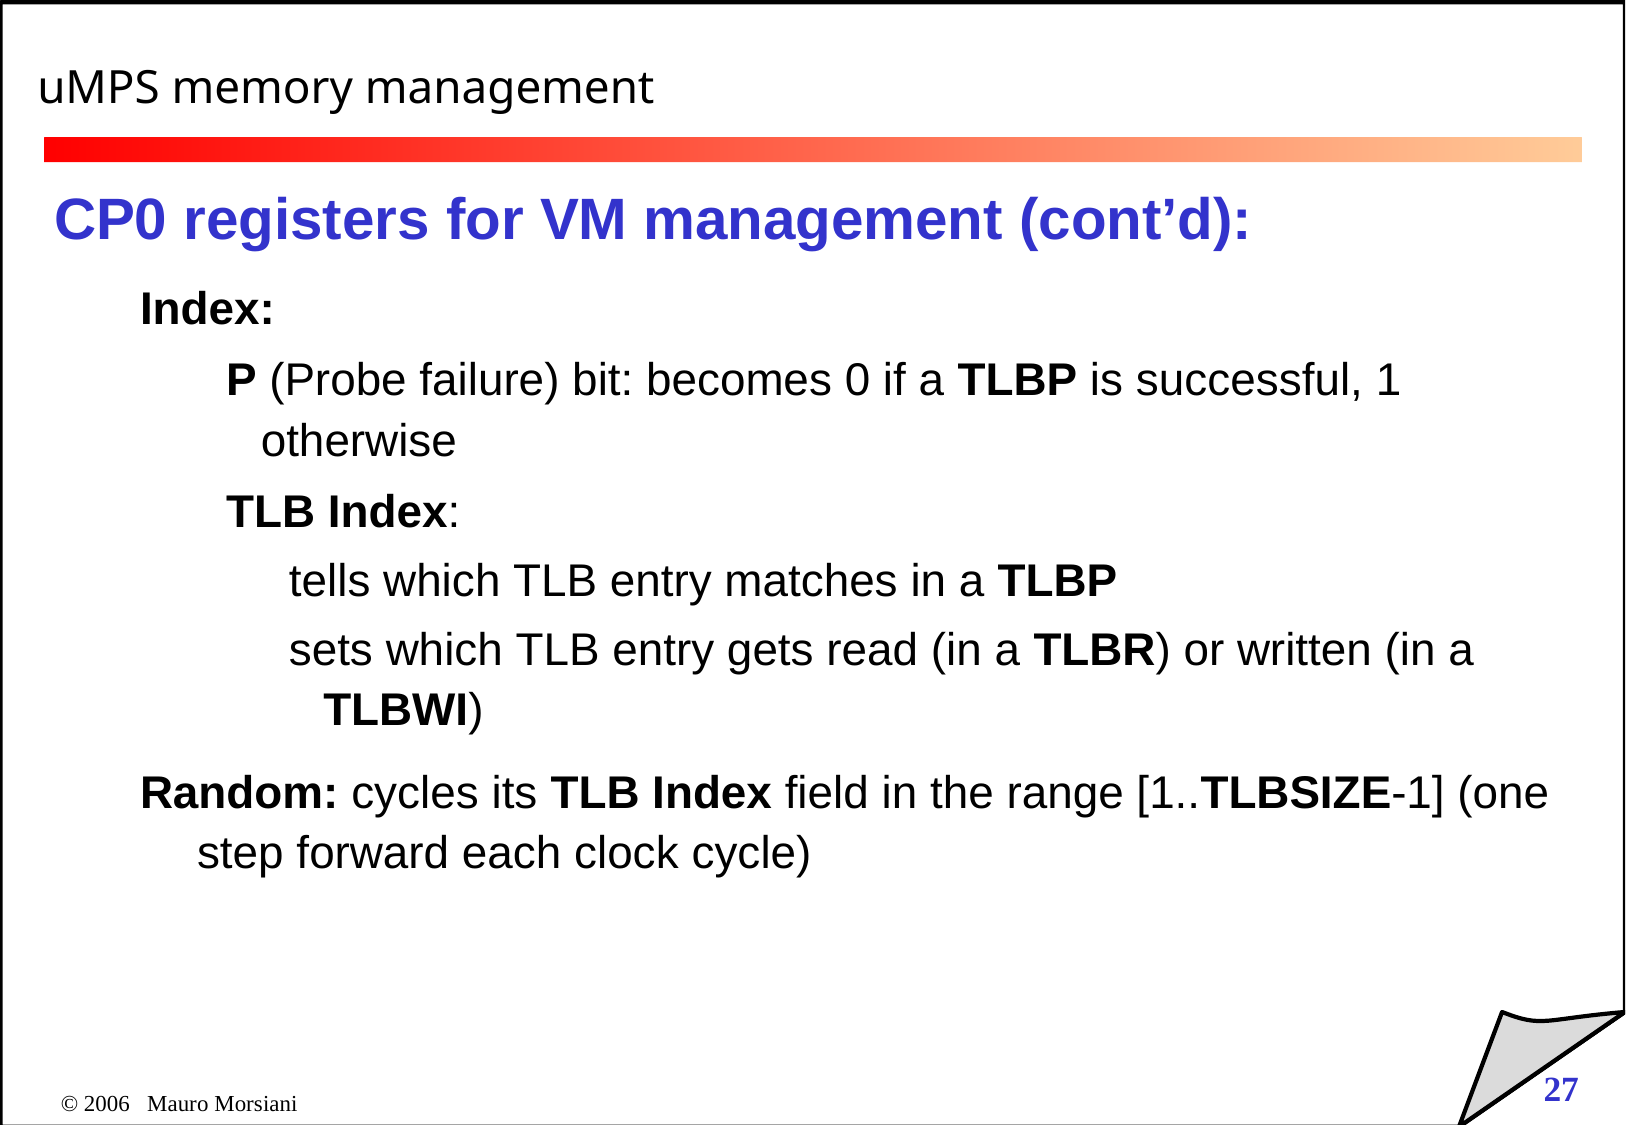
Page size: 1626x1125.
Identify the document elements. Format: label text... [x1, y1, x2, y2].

list CP0 registers for VM management (cont’d): Index: P (Probe failure) bit: becomes 0 if a TLBP is successful, 1 otherwise TLB Index: tells which TLB entry matches in a TLBP sets which TLB entry gets read (in a TLBR) or written (in a TLBWI) Random: cycles its TLB Index field in the range [1..TLBSIZE-1] (one step forward each clock cycle) [54, 187, 1571, 1124]
title uMPS memory management [37, 44, 1588, 131]
